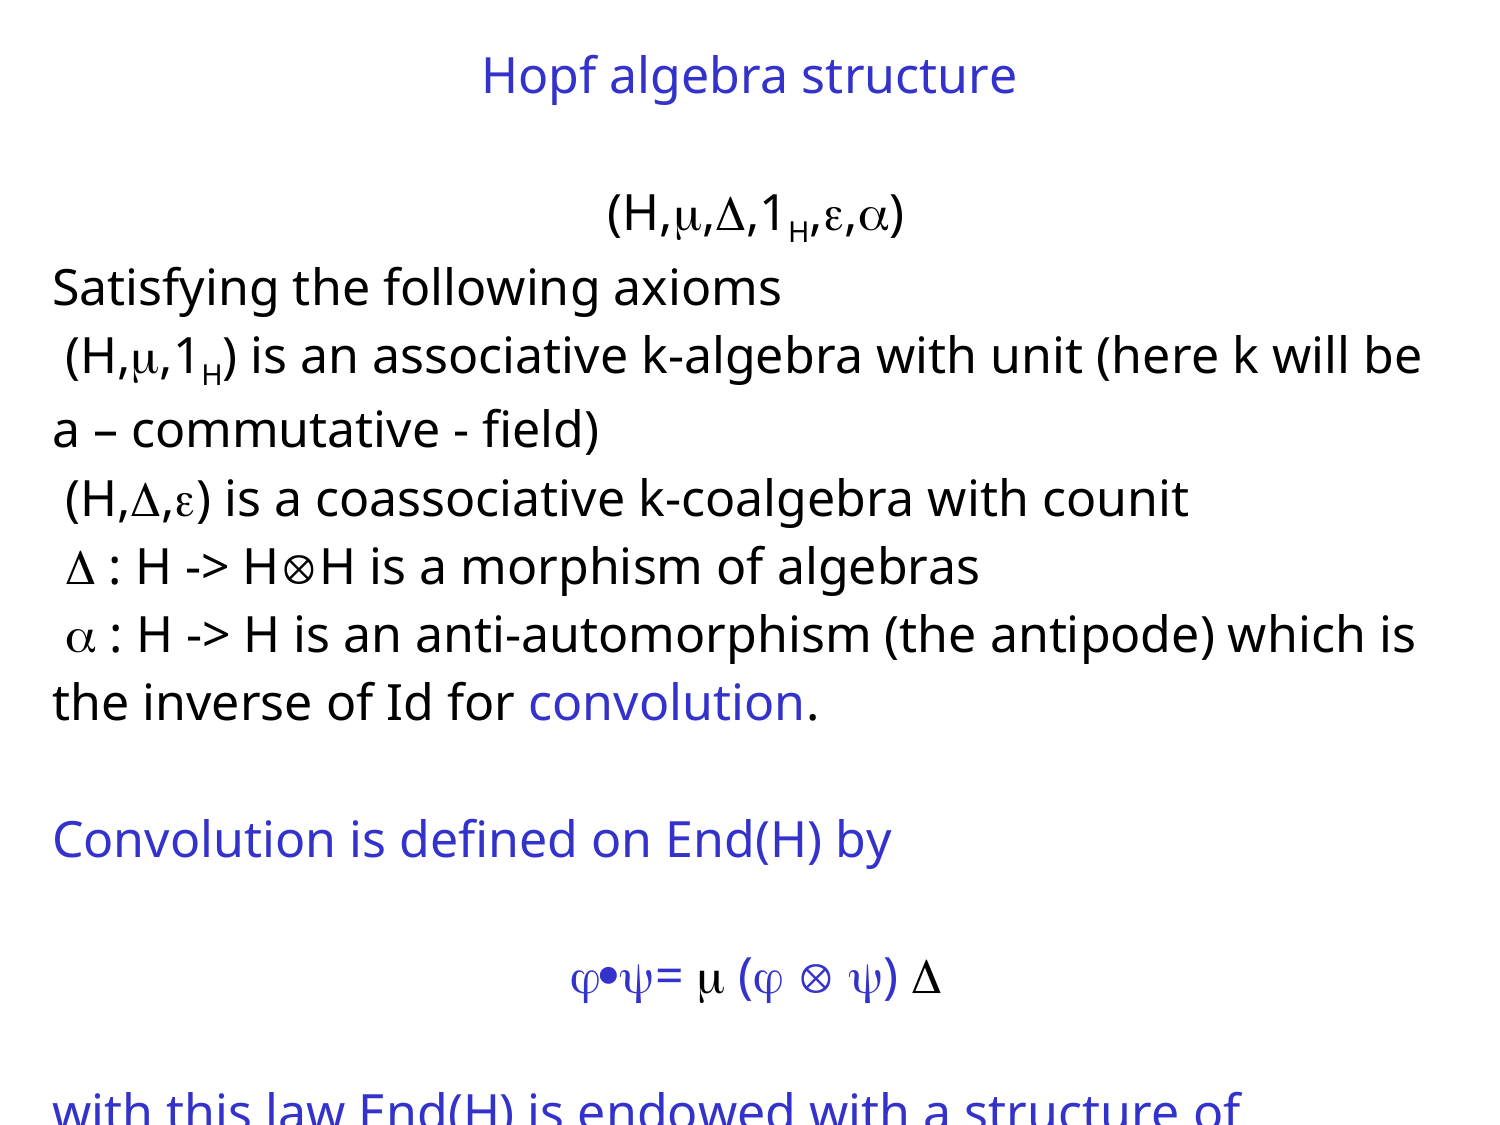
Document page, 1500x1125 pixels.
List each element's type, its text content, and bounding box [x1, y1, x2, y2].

text_box Hopf algebra structure (H,,,1H,,) Satisfying the following axioms (H,,1H) is an associative k-algebra with unit (here k will be a – commutative - field) (H,,) is a coassociative k-coalgebra with counit  : H -> HH is a morphism of algebras  : H -> H is an anti-automorphism (the antipode) which is the inverse of Id for convolution. Convolution is defined on End(H) by =  (  )  with this law End(H) is endowed with a structure of associative algebra with unit 1H. [37, 32, 1476, 1125]
